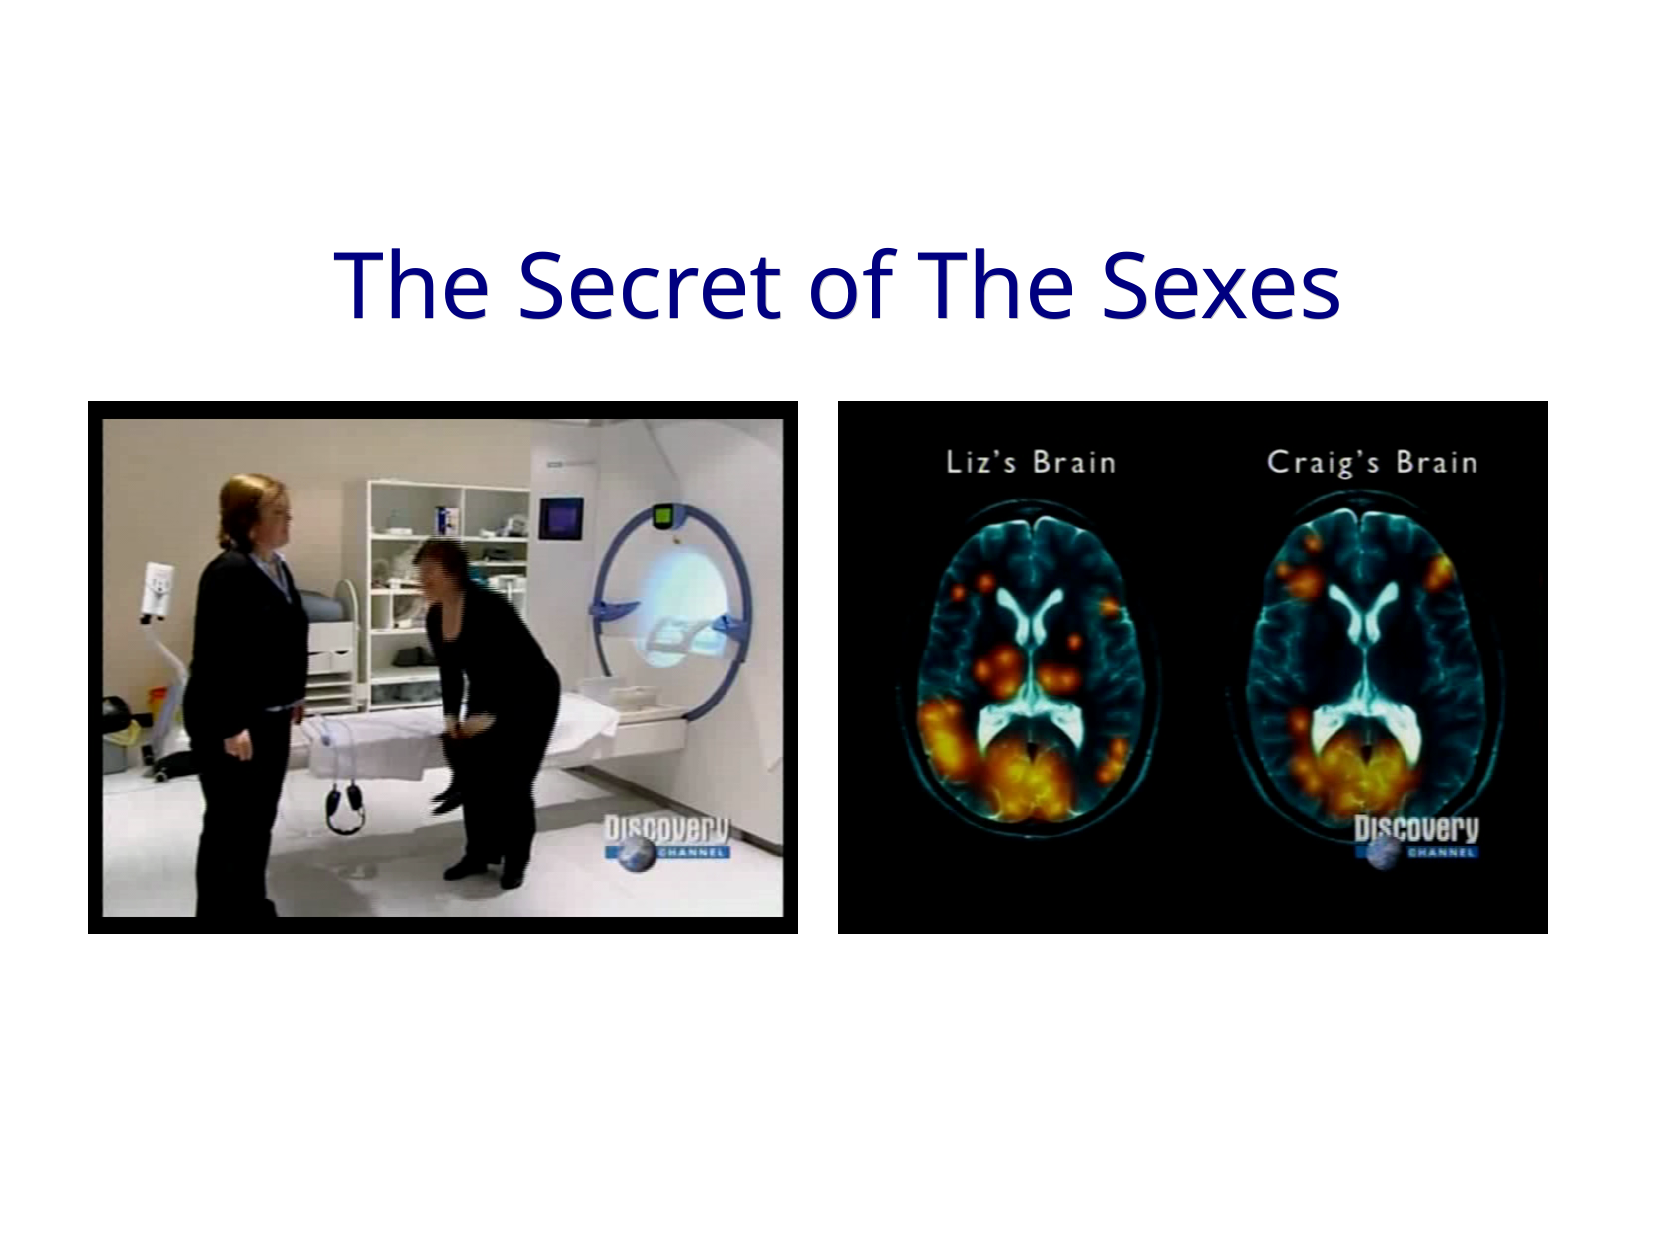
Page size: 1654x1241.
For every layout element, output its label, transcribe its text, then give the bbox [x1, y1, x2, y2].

title The Secret of The Sexes [82, 17, 1595, 550]
picture [88, 550, 798, 934]
picture [838, 550, 1548, 934]
